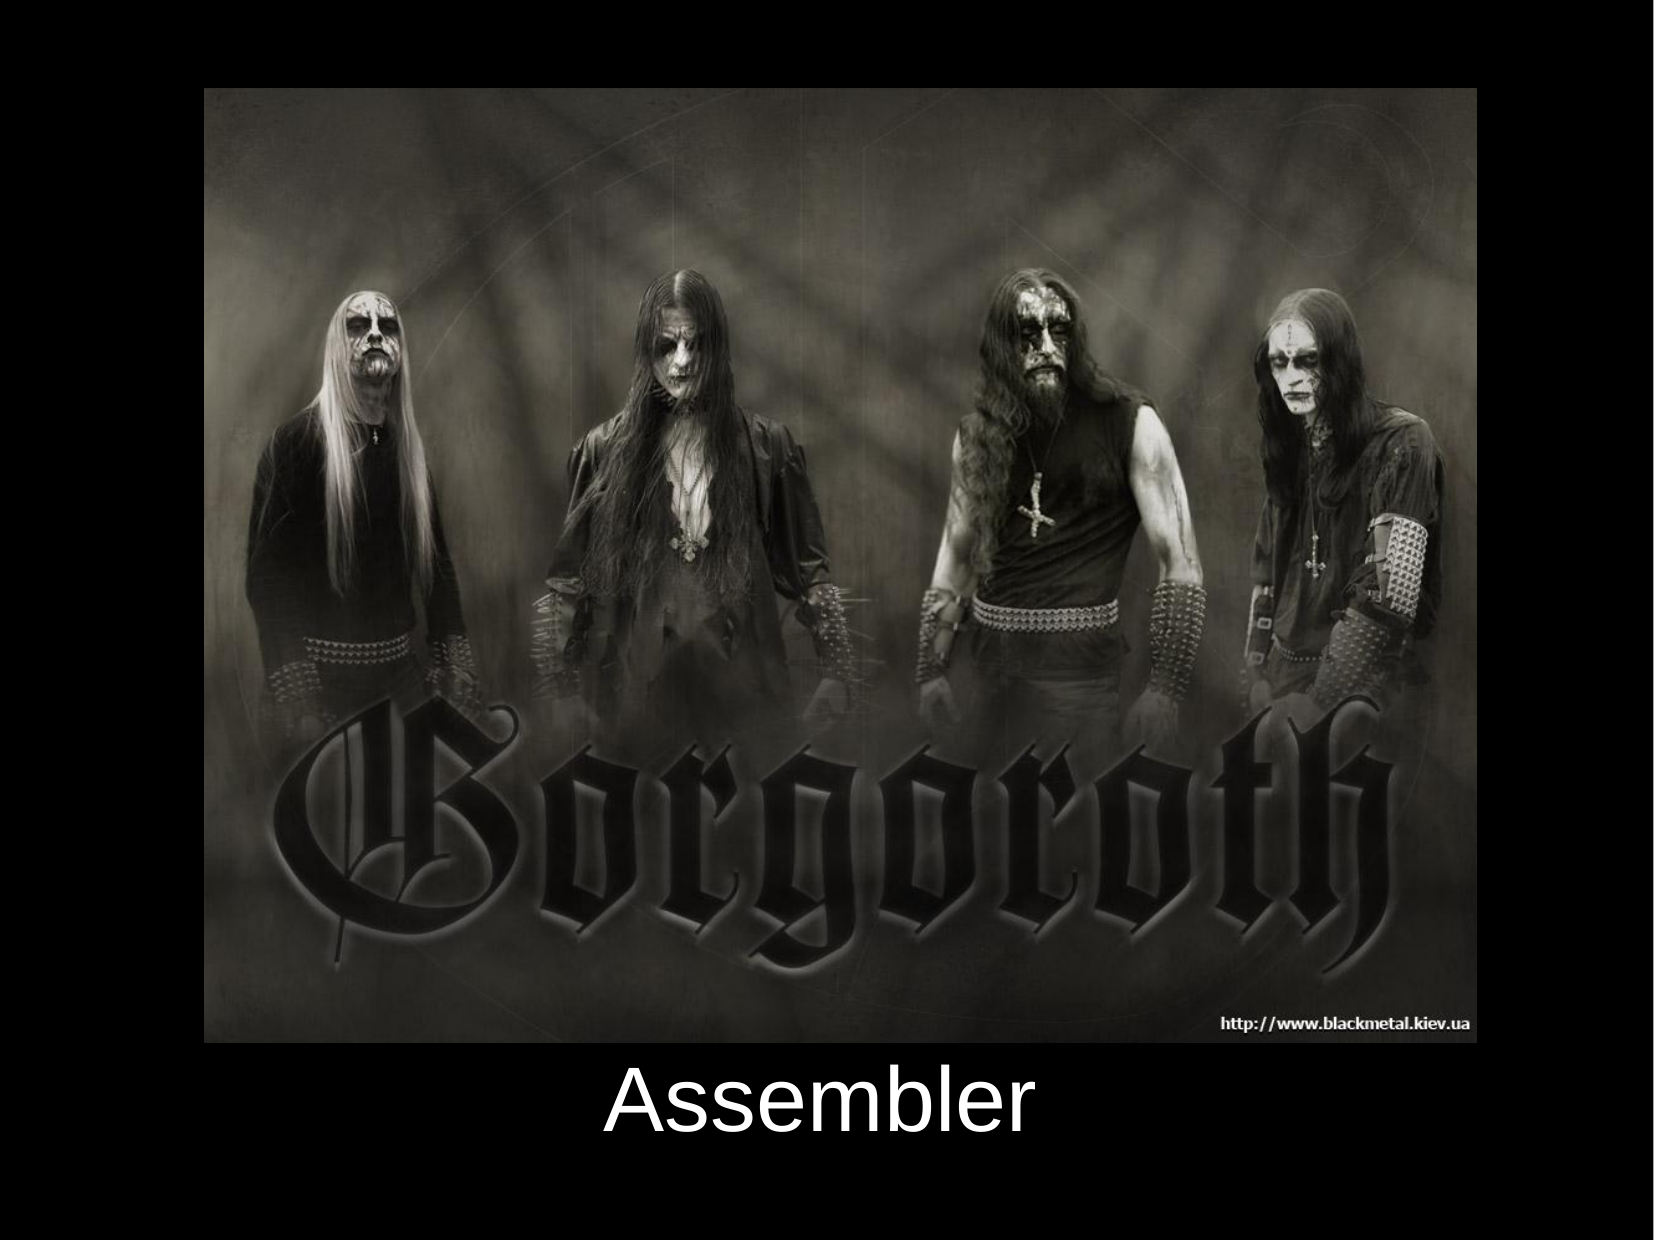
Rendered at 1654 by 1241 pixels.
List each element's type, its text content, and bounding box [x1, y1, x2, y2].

picture [204, 88, 1477, 1043]
title Assembler [76, 1003, 1565, 1197]
